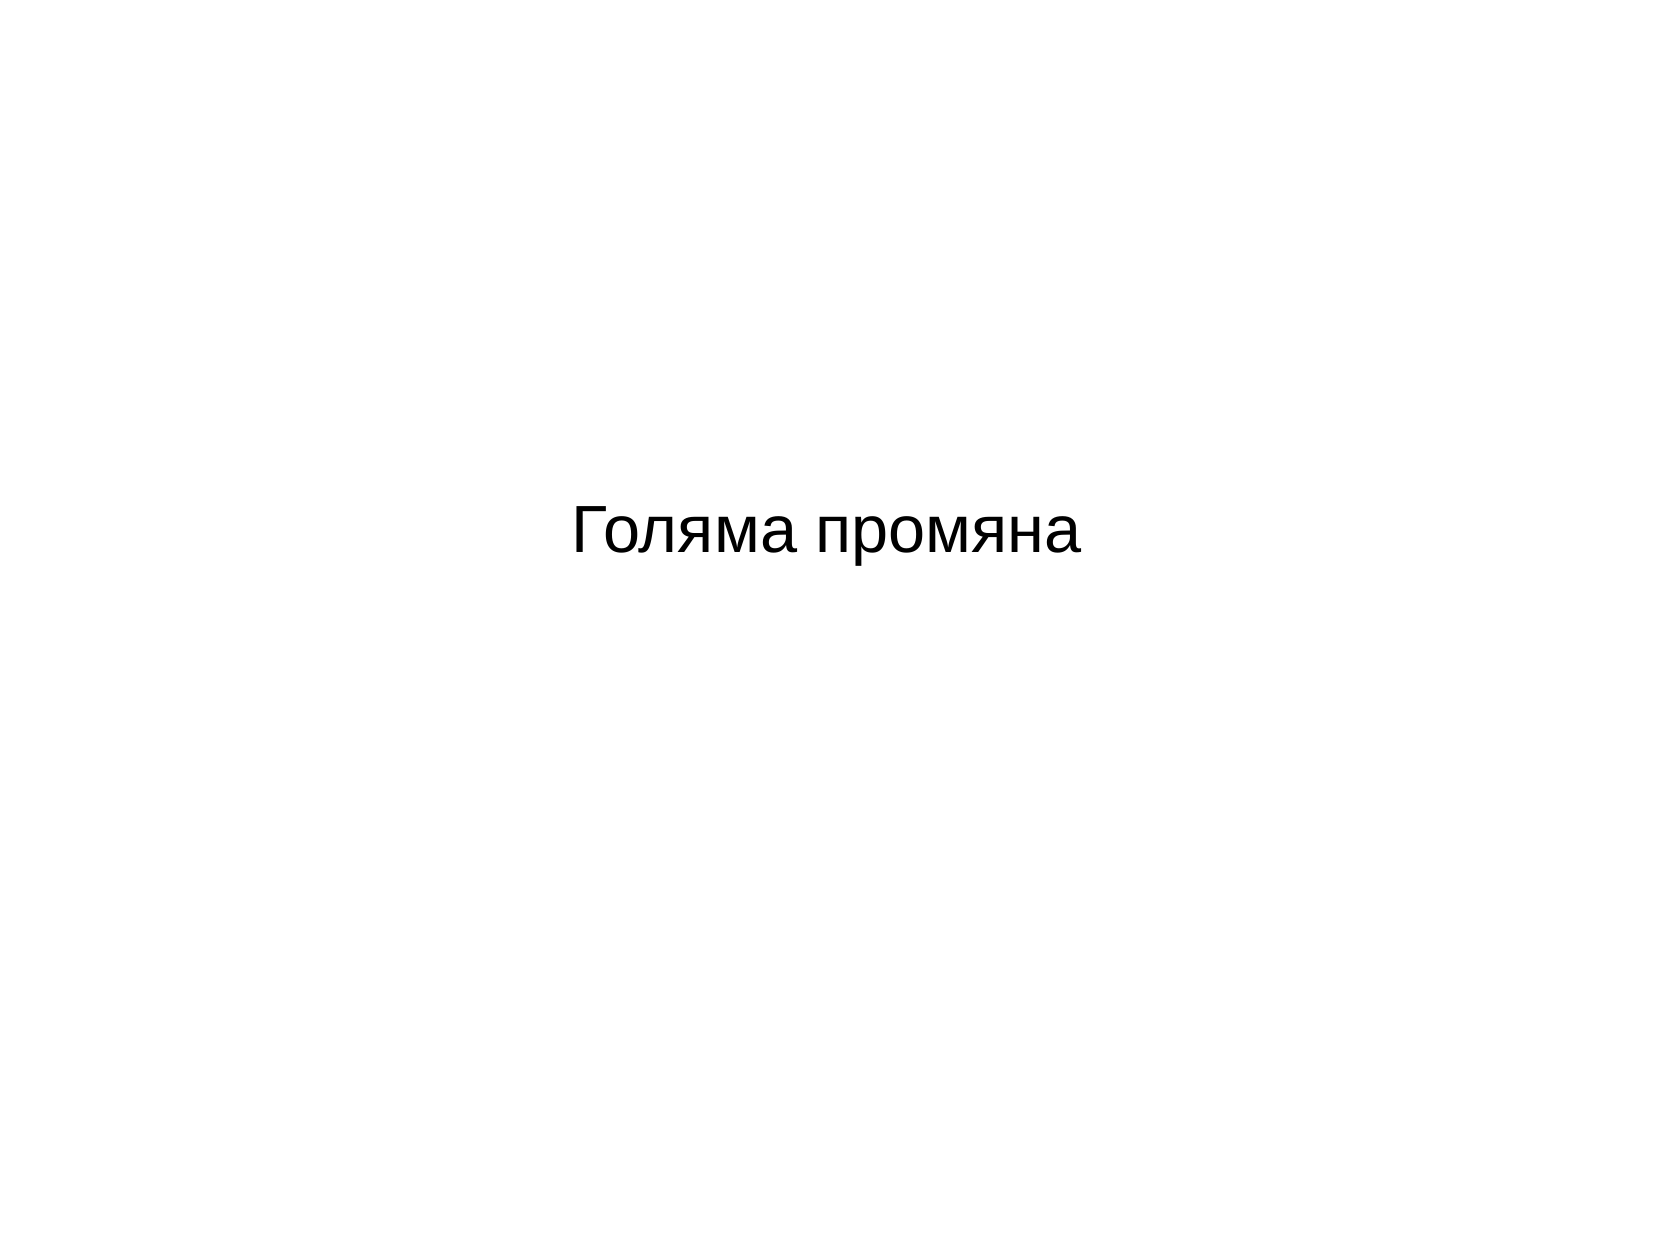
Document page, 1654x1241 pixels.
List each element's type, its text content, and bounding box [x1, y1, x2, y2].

subtitle Голяма промяна [82, 49, 1571, 1010]
